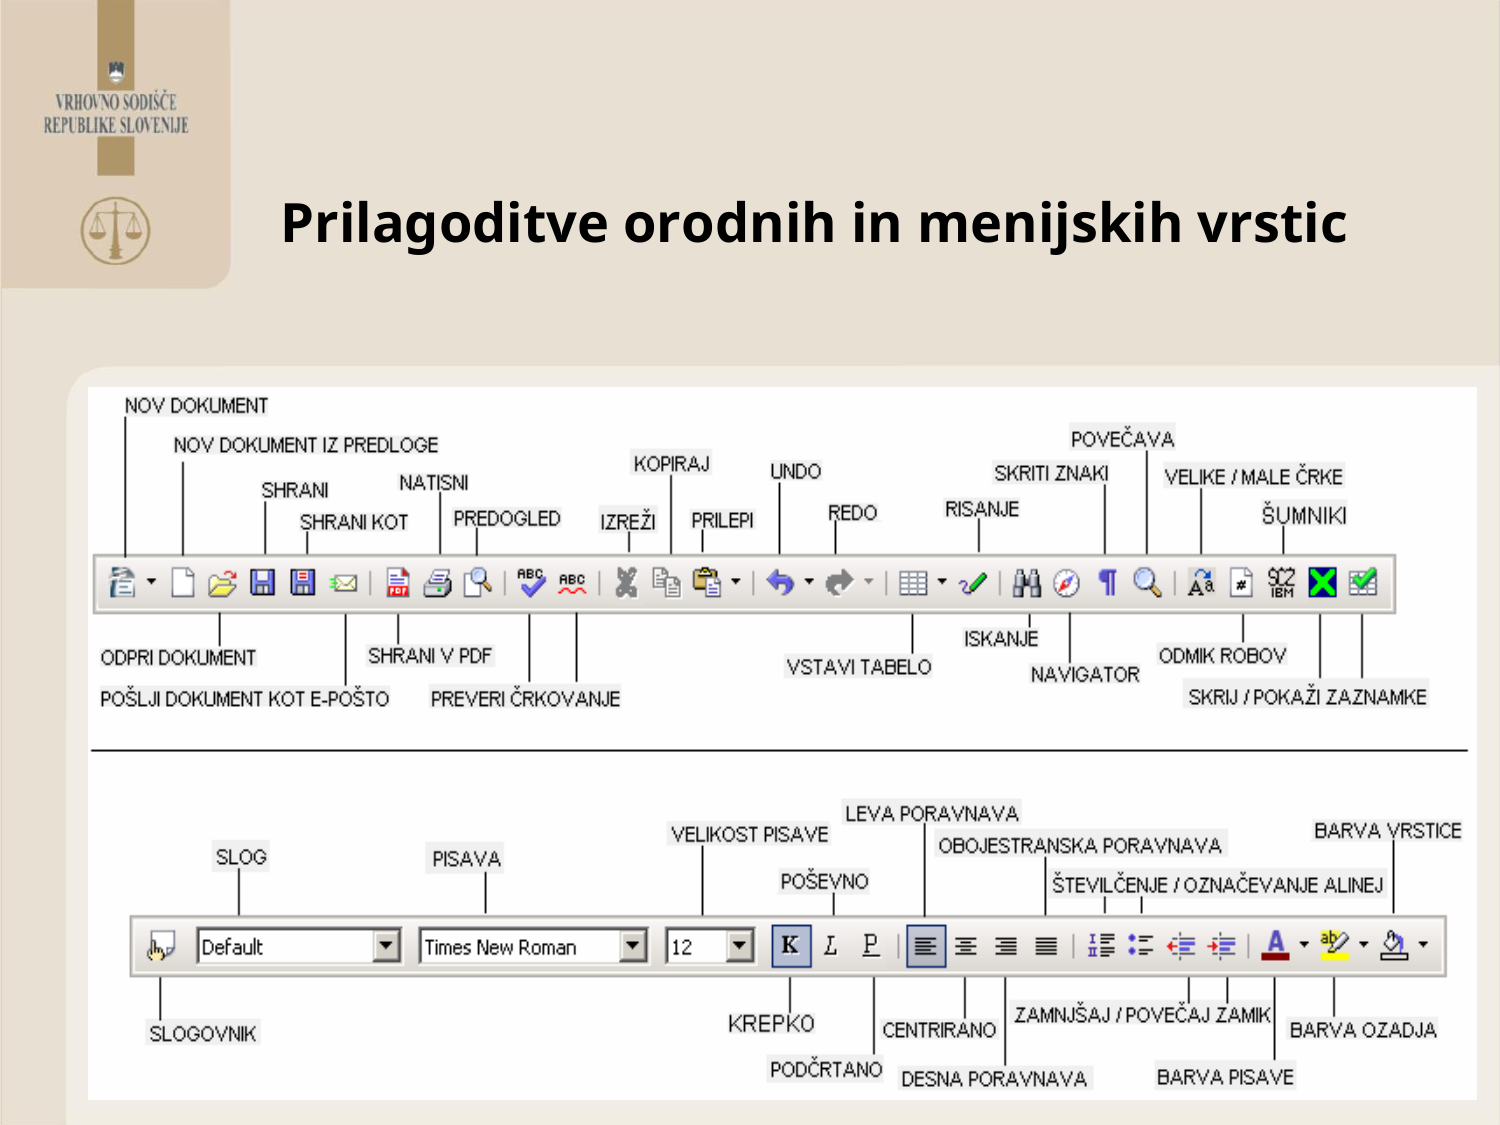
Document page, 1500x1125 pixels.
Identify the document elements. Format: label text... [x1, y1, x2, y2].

text_box Prilagoditve orodnih in menijskih vrstic [265, 177, 1367, 258]
picture [0, 0, 1500, 1125]
